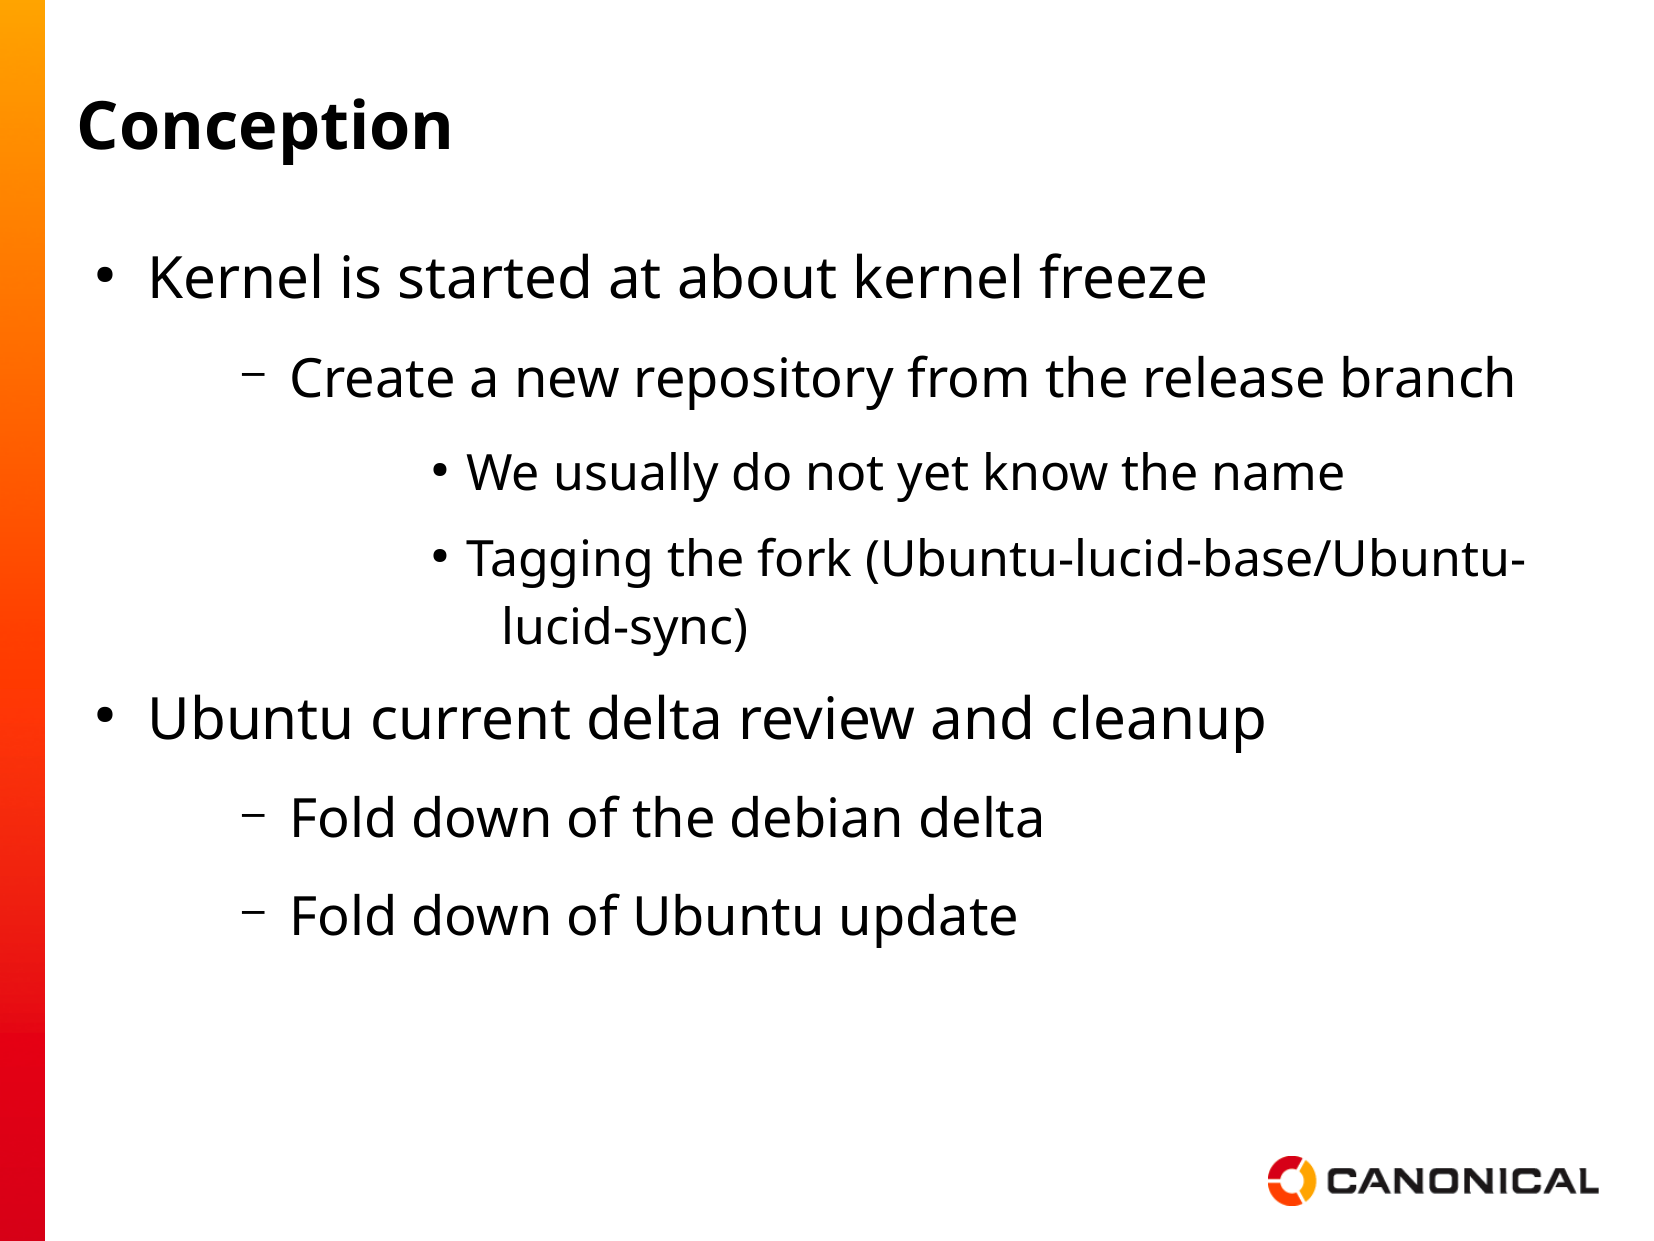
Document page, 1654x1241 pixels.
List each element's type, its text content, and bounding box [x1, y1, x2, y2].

picture [0, 0, 45, 1241]
picture [1268, 1156, 1599, 1206]
list Kernel is started at about kernel freeze Create a new repository from the release branch We usually do not yet know the name Tagging the fork (Ubuntu-lucid-base/Ubuntu-lucid-sync) Ubuntu current delta review and cleanup Fold down of the debian delta Fold down of Ubuntu update [76, 236, 1589, 1055]
title Conception [76, 40, 1589, 207]
